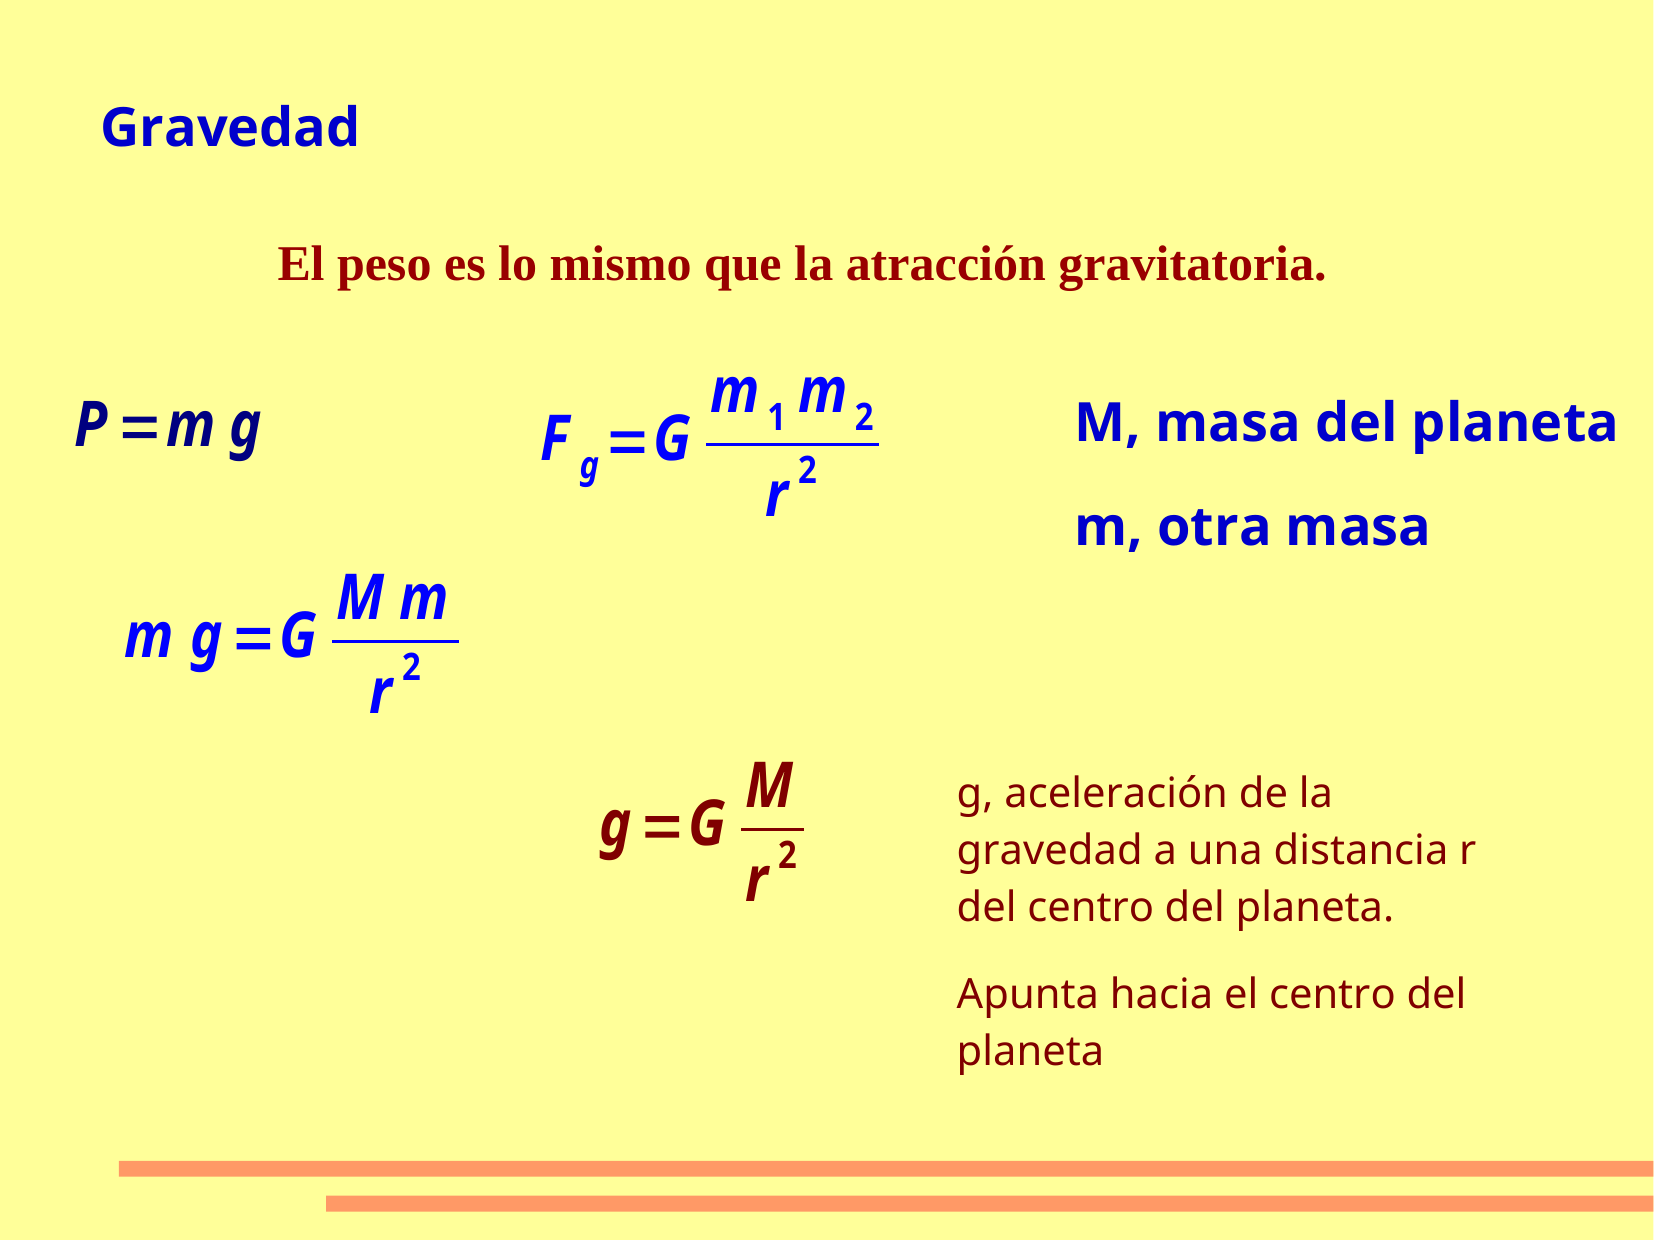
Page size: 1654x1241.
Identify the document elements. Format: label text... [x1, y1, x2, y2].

chart [118, 561, 469, 728]
chart [590, 749, 813, 916]
text_box M, masa del planeta m, otra masa [1003, 383, 1625, 566]
list Gravedad [29, 88, 975, 153]
chart [65, 387, 276, 462]
list El peso es lo mismo que la atracción gravitatoria. [206, 236, 1625, 443]
text_box g, aceleración de la gravedad a una distancia r del centro del planeta. Apunta hacia el centro del planeta [885, 763, 1506, 1038]
chart [531, 354, 889, 531]
